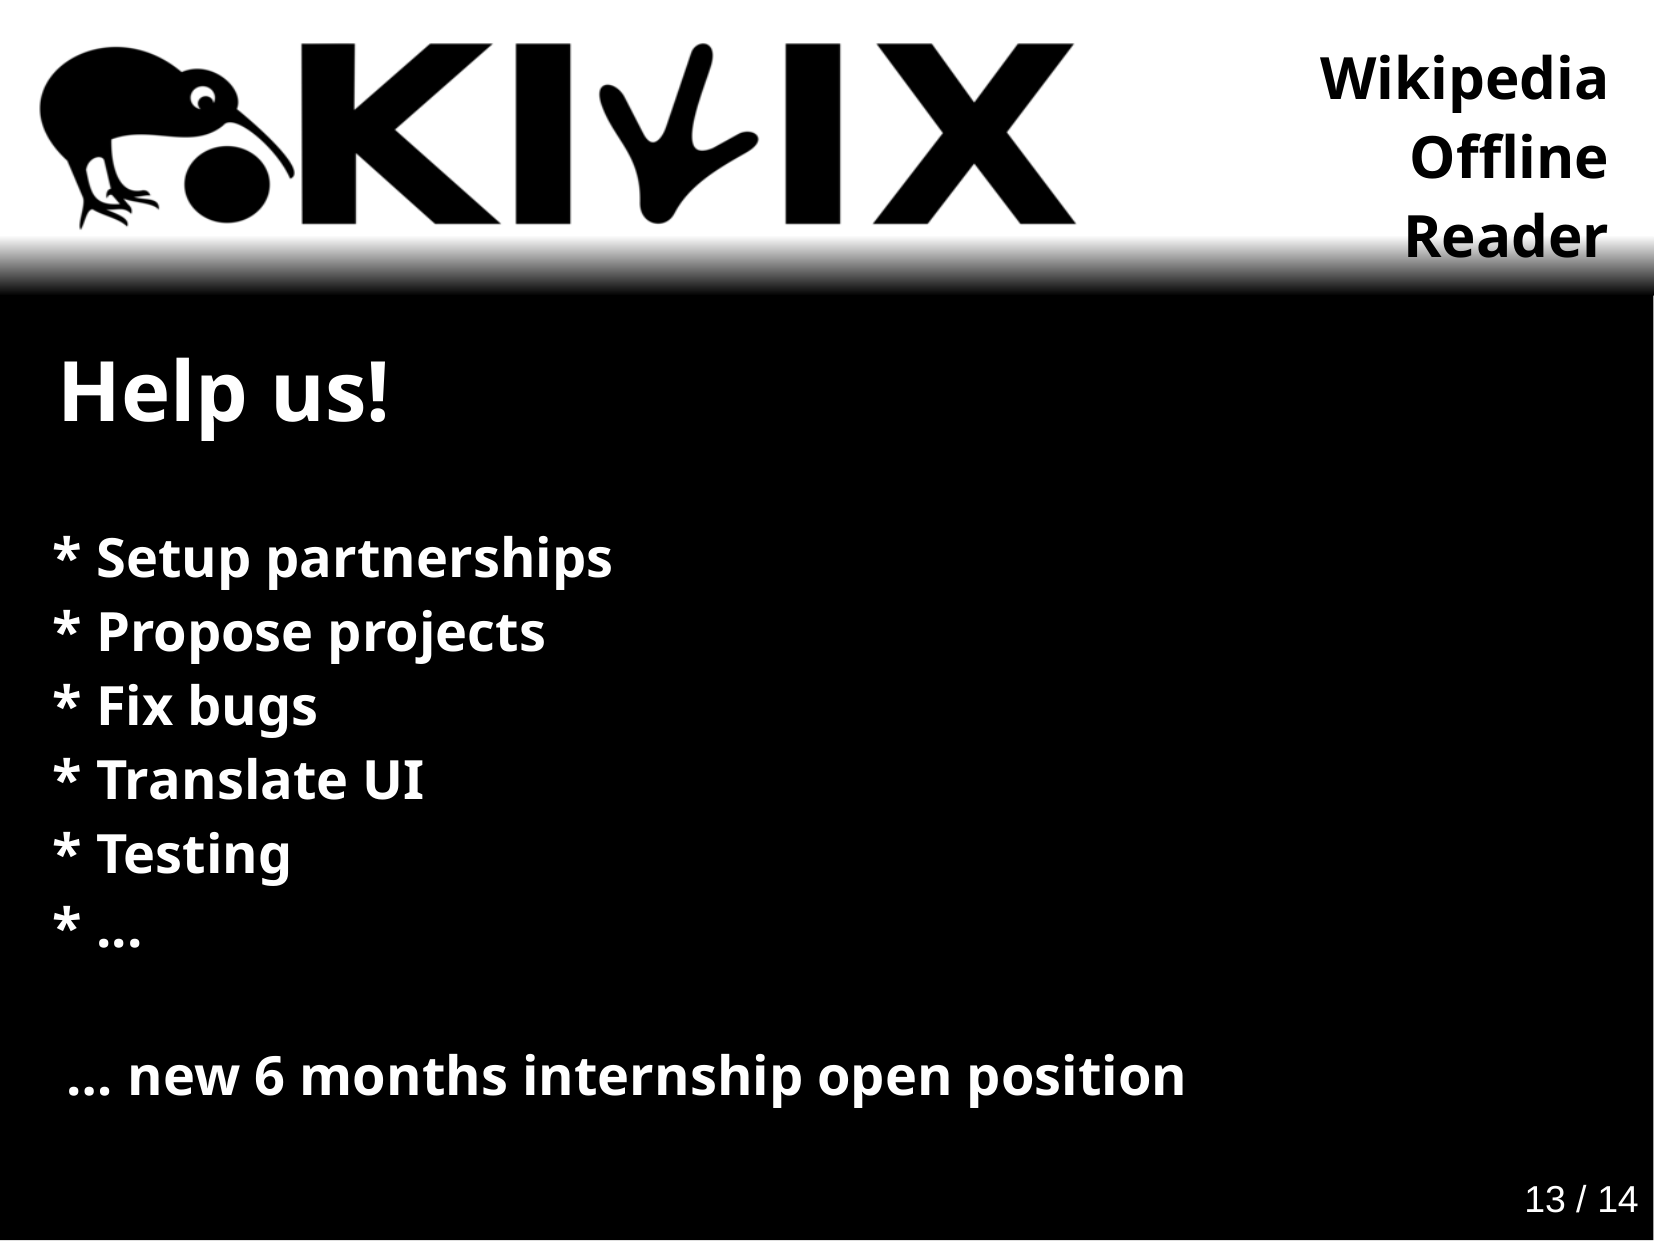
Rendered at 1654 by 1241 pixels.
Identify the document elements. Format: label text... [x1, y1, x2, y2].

text_box Help us! * Setup partnerships * Propose projects * Fix bugs * Translate UI * Testing * ... … new 6 months internship open position [29, 324, 1625, 1241]
text_box [0, 236, 1654, 1241]
text_box <number> / 14 [1505, 1170, 1654, 1241]
picture [29, 29, 1093, 236]
text_box Wikipedia Offline Reader [1210, 29, 1625, 248]
